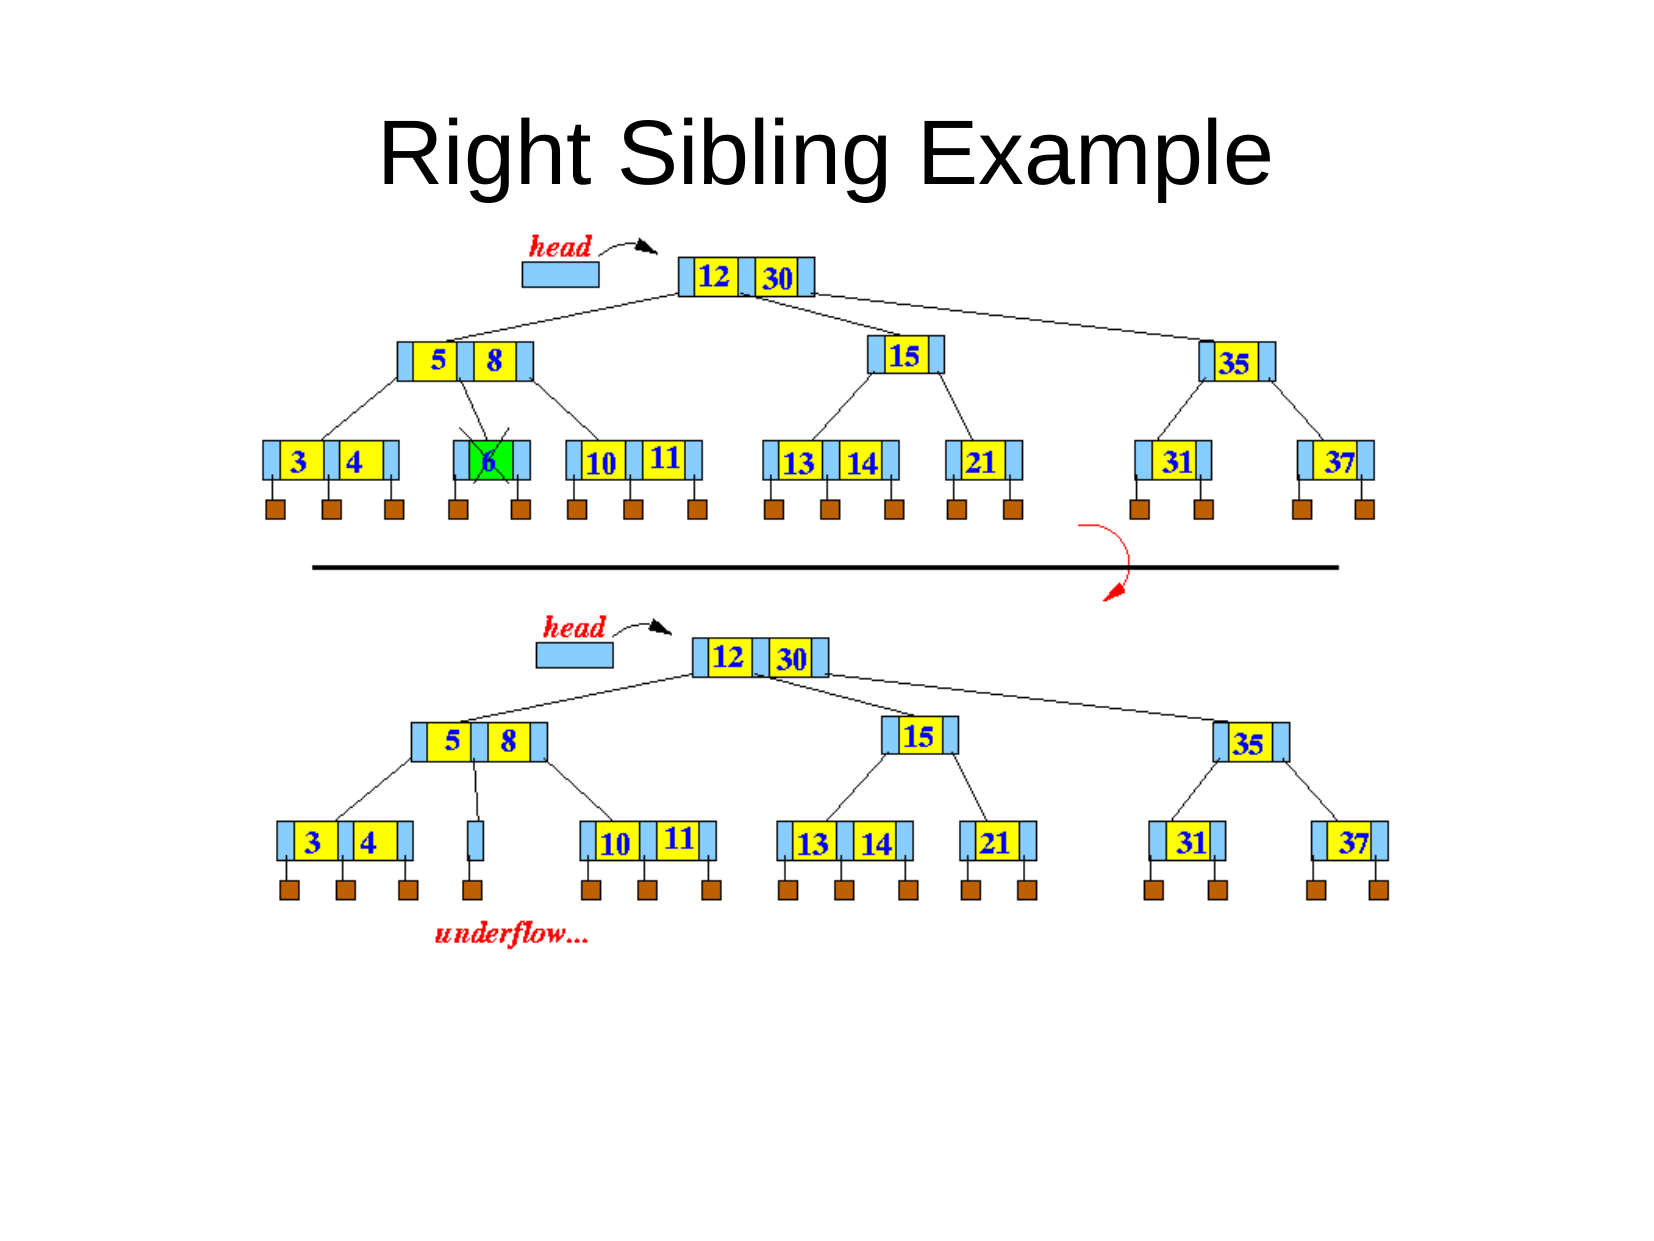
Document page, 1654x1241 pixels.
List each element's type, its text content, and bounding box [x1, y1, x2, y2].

picture [225, 224, 1433, 954]
title Right Sibling Example [82, 56, 1571, 250]
